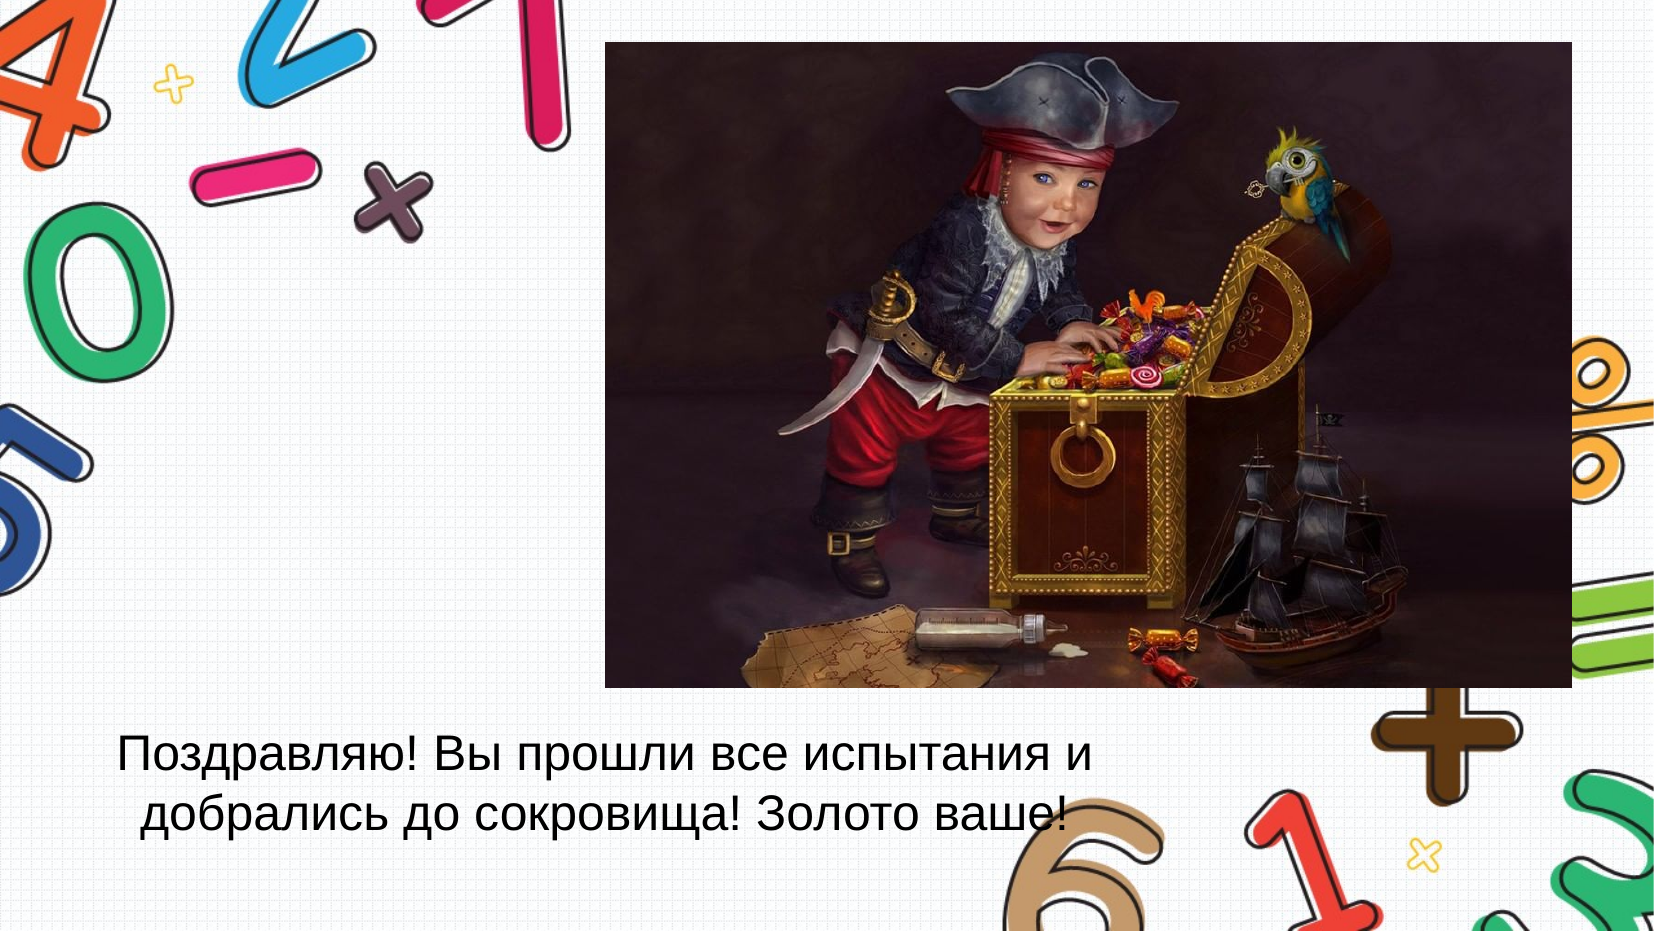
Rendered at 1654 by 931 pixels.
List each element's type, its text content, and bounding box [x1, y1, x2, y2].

picture [605, 42, 1572, 688]
subtitle Поздравляю! Вы прошли все испытания и добрались до сокровища! Золото ваше! [25, 720, 1185, 897]
